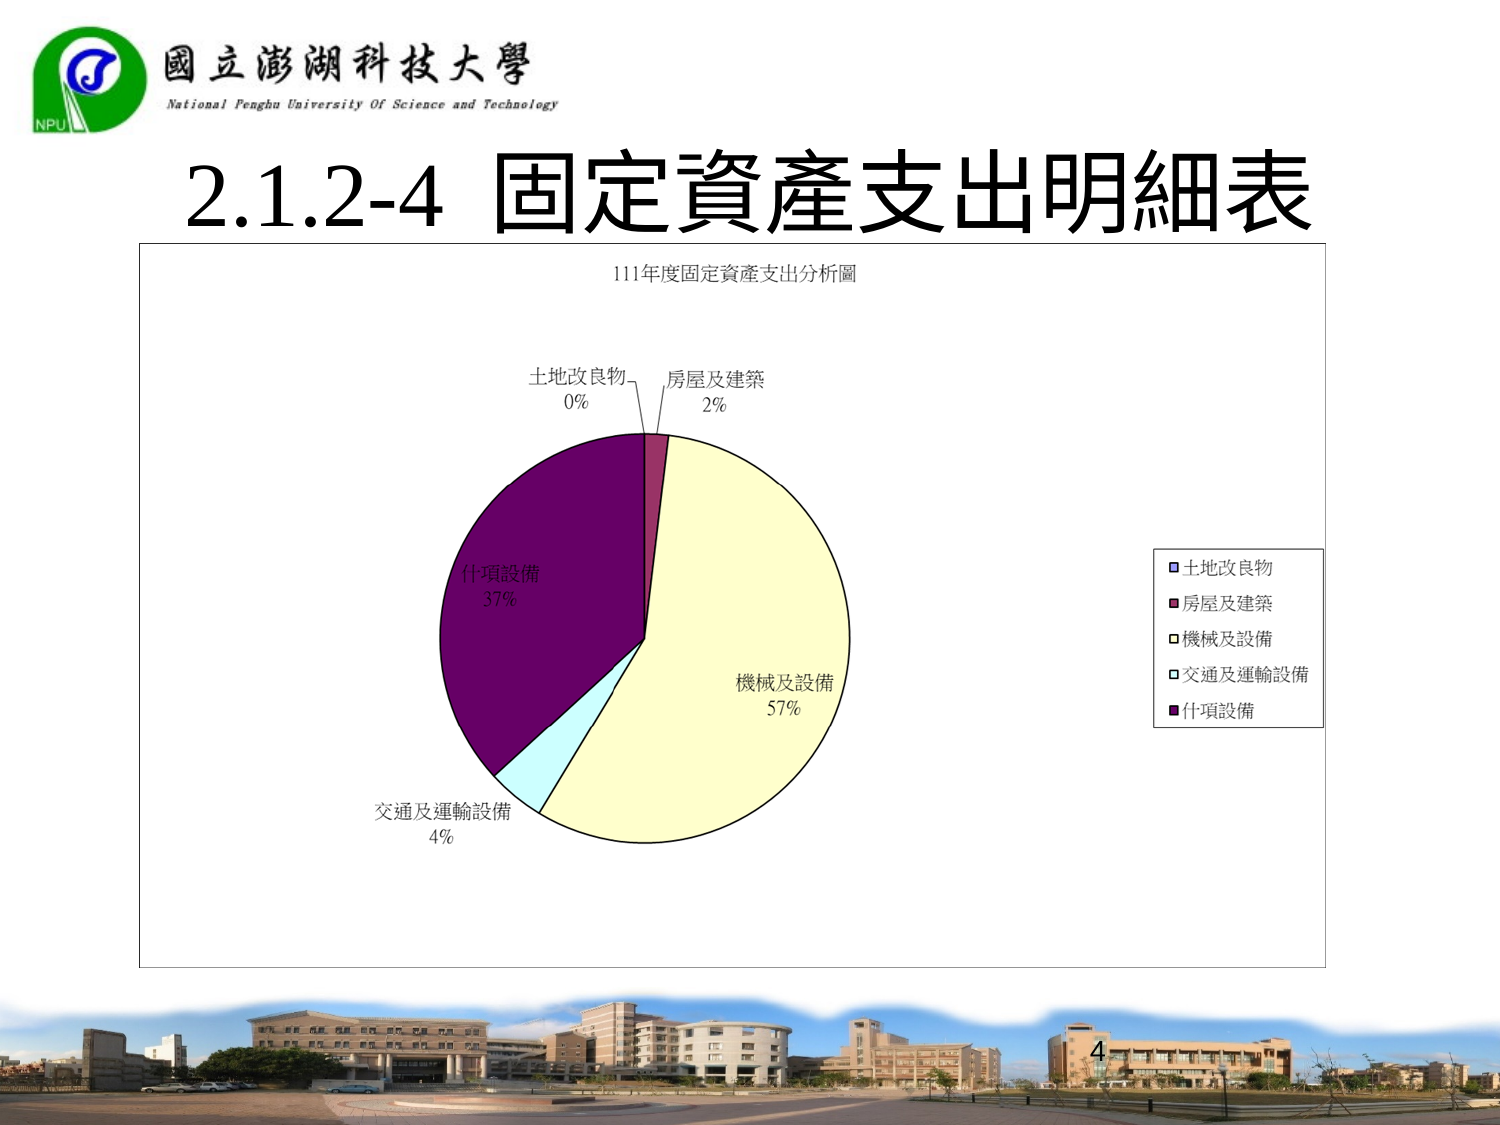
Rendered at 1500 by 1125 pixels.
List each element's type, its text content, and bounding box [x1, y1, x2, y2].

picture [139, 243, 1326, 968]
title 2.1.2-4 固定資產支出明細表 [75, 126, 1426, 244]
